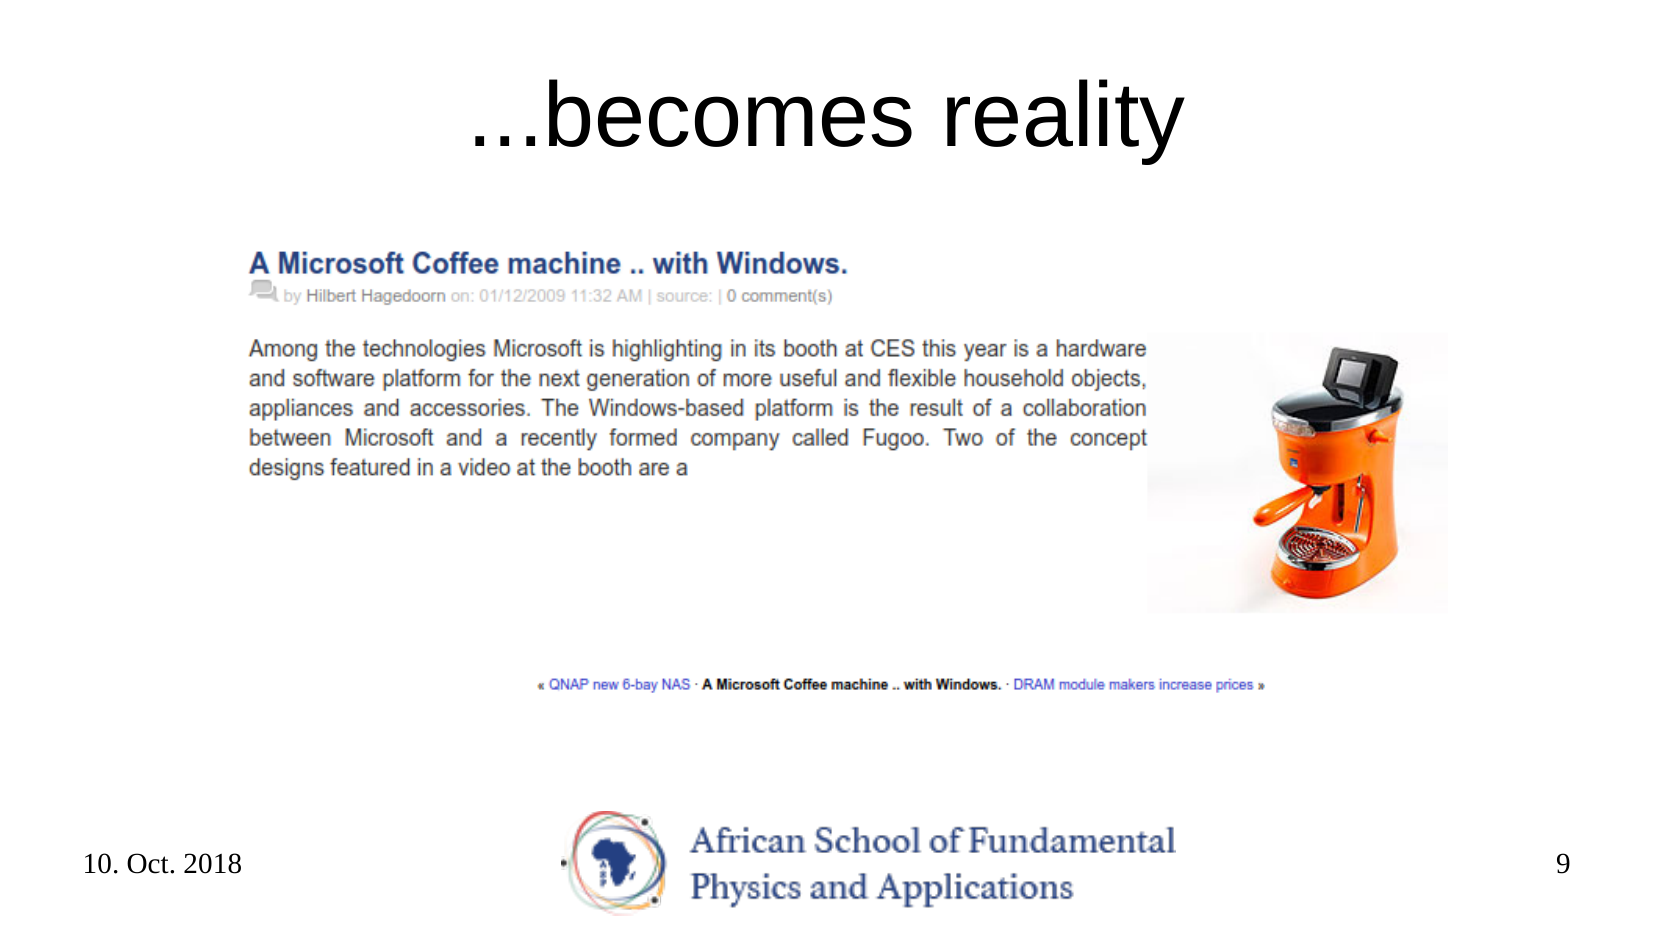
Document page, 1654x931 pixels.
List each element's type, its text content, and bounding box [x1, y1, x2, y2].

picture [211, 216, 1448, 718]
picture [561, 811, 1176, 916]
title ...becomes reality [82, 37, 1571, 193]
